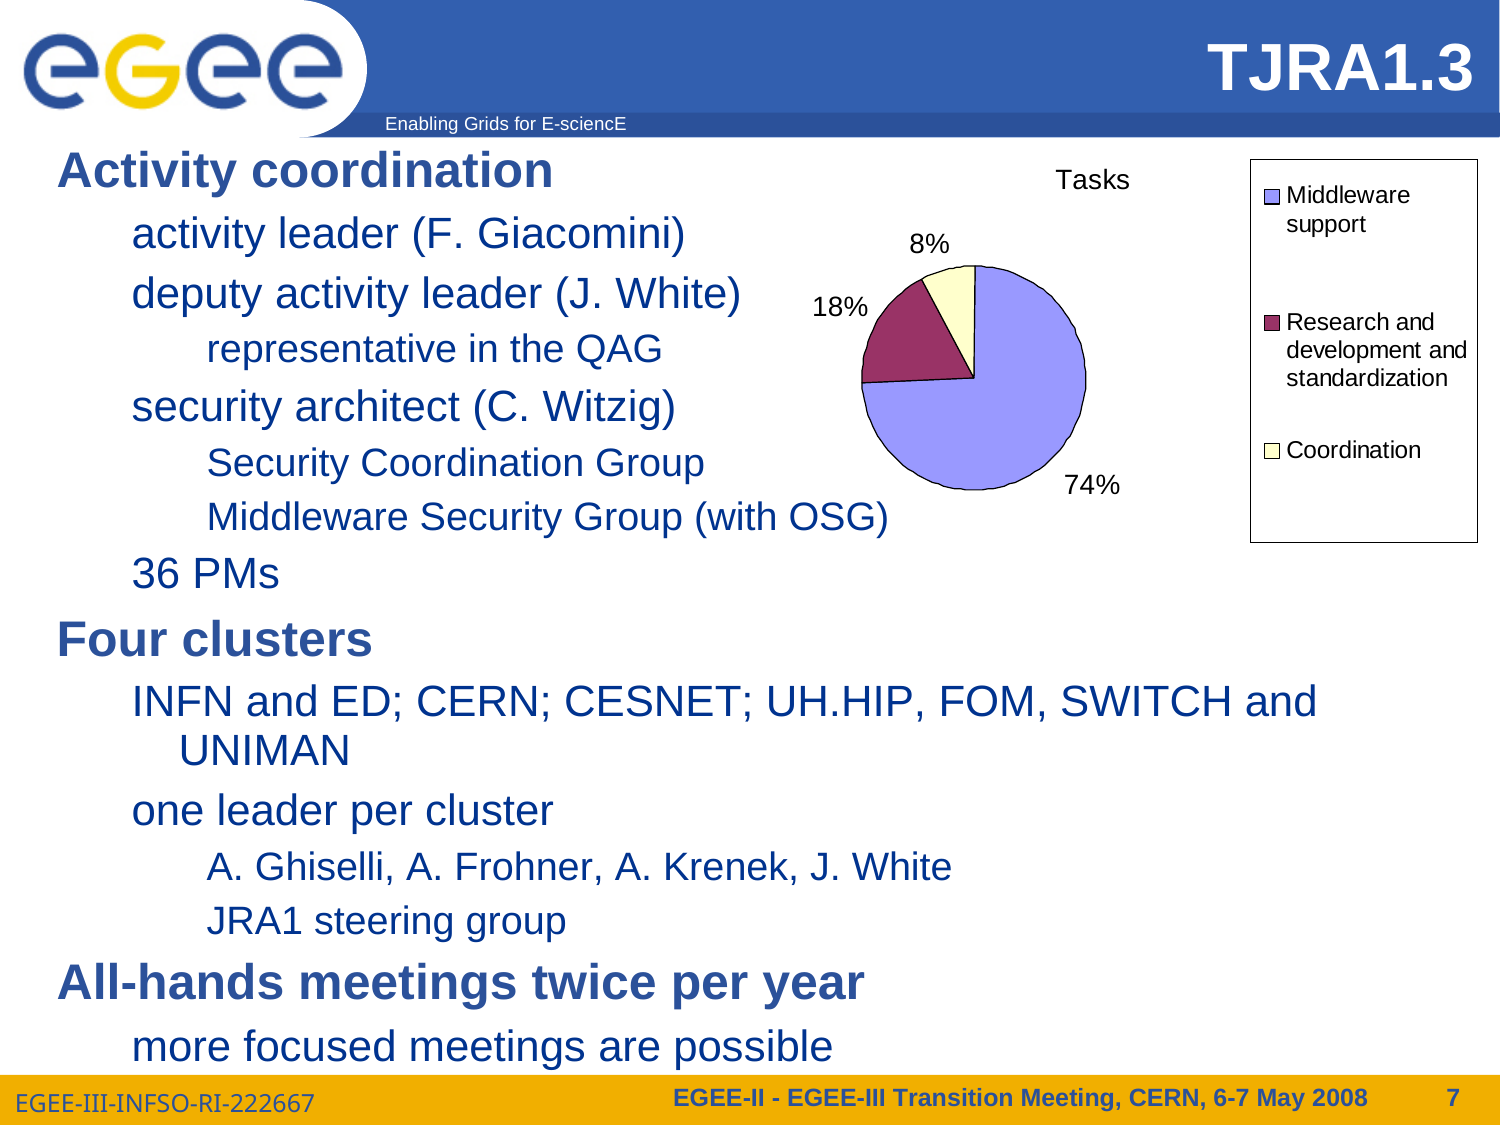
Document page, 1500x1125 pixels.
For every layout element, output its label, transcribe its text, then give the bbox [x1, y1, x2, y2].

title TJRA1.3 [369, 0, 1475, 142]
chart [686, 138, 1500, 573]
picture [18, 30, 349, 112]
list Activity coordination activity leader (F. Giacomini) deputy activity leader (J. White) representative in the QAG security architect (C. Witzig) Security Coordination Group Middleware Security Group (with OSG) 36 PMs Four clusters INFN and ED; CERN; CESNET; UH.HIP, FOM, SWITCH and UNIMAN one leader per cluster A. Ghiselli, A. Frohner, A. Krenek, J. White JRA1 steering group All-hands meetings twice per year more focused meetings are possible [56, 142, 1466, 1071]
